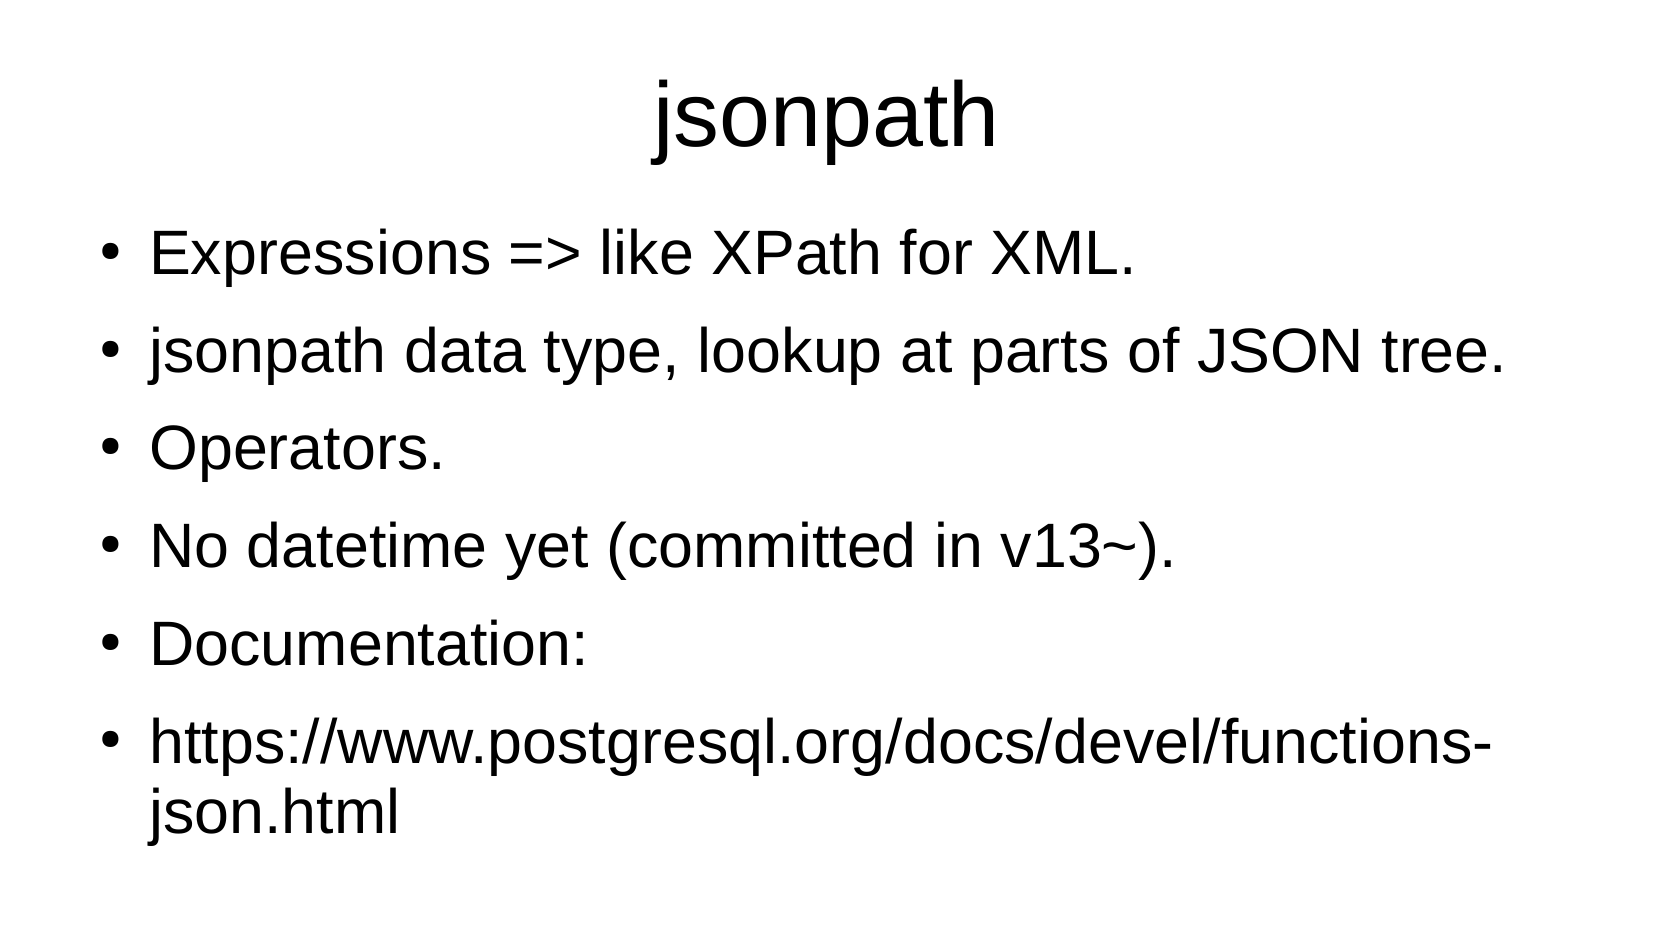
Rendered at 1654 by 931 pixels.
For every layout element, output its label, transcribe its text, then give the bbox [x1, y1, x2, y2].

list Expressions => like XPath for XML. jsonpath data type, lookup at parts of JSON tree. Operators. No datetime yet (committed in v13~). Documentation: https://www.postgresql.org/docs/devel/functions-json.html [82, 217, 1571, 856]
title jsonpath [82, 37, 1571, 193]
